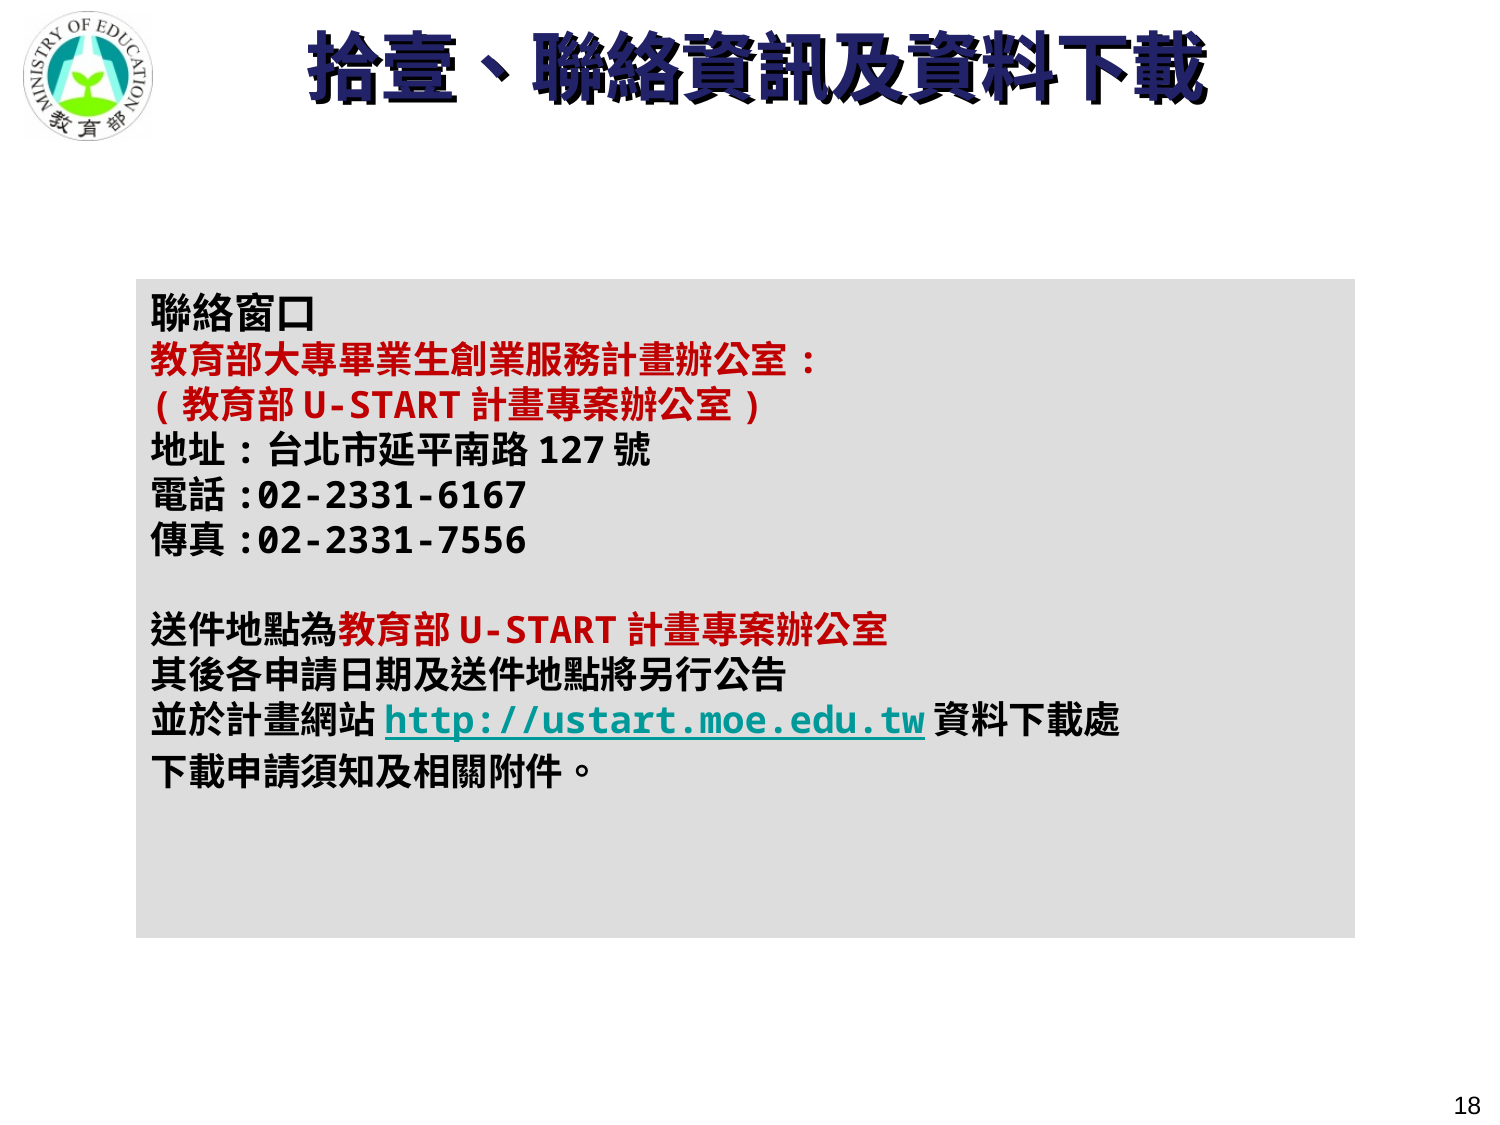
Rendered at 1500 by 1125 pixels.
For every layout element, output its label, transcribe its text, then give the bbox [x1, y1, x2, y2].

text_box 拾壹、聯絡資訊及資料下載 [129, 12, 1383, 117]
text_box 聯絡窗口 教育部大專畢業生創業服務計畫辦公室: (教育部U-START計畫專案辦公室) 地址:台北市延平南路127號 電話:02-2331-6167 傳真:02-2331-7556 送件地點為教育部U-START計畫專案辦公室 其後各申請日期及送件地點將另行公告 並於計畫網站http://ustart.moe.edu.tw資料下載處 下載申請須知及相關附件。 [136, 279, 1355, 938]
